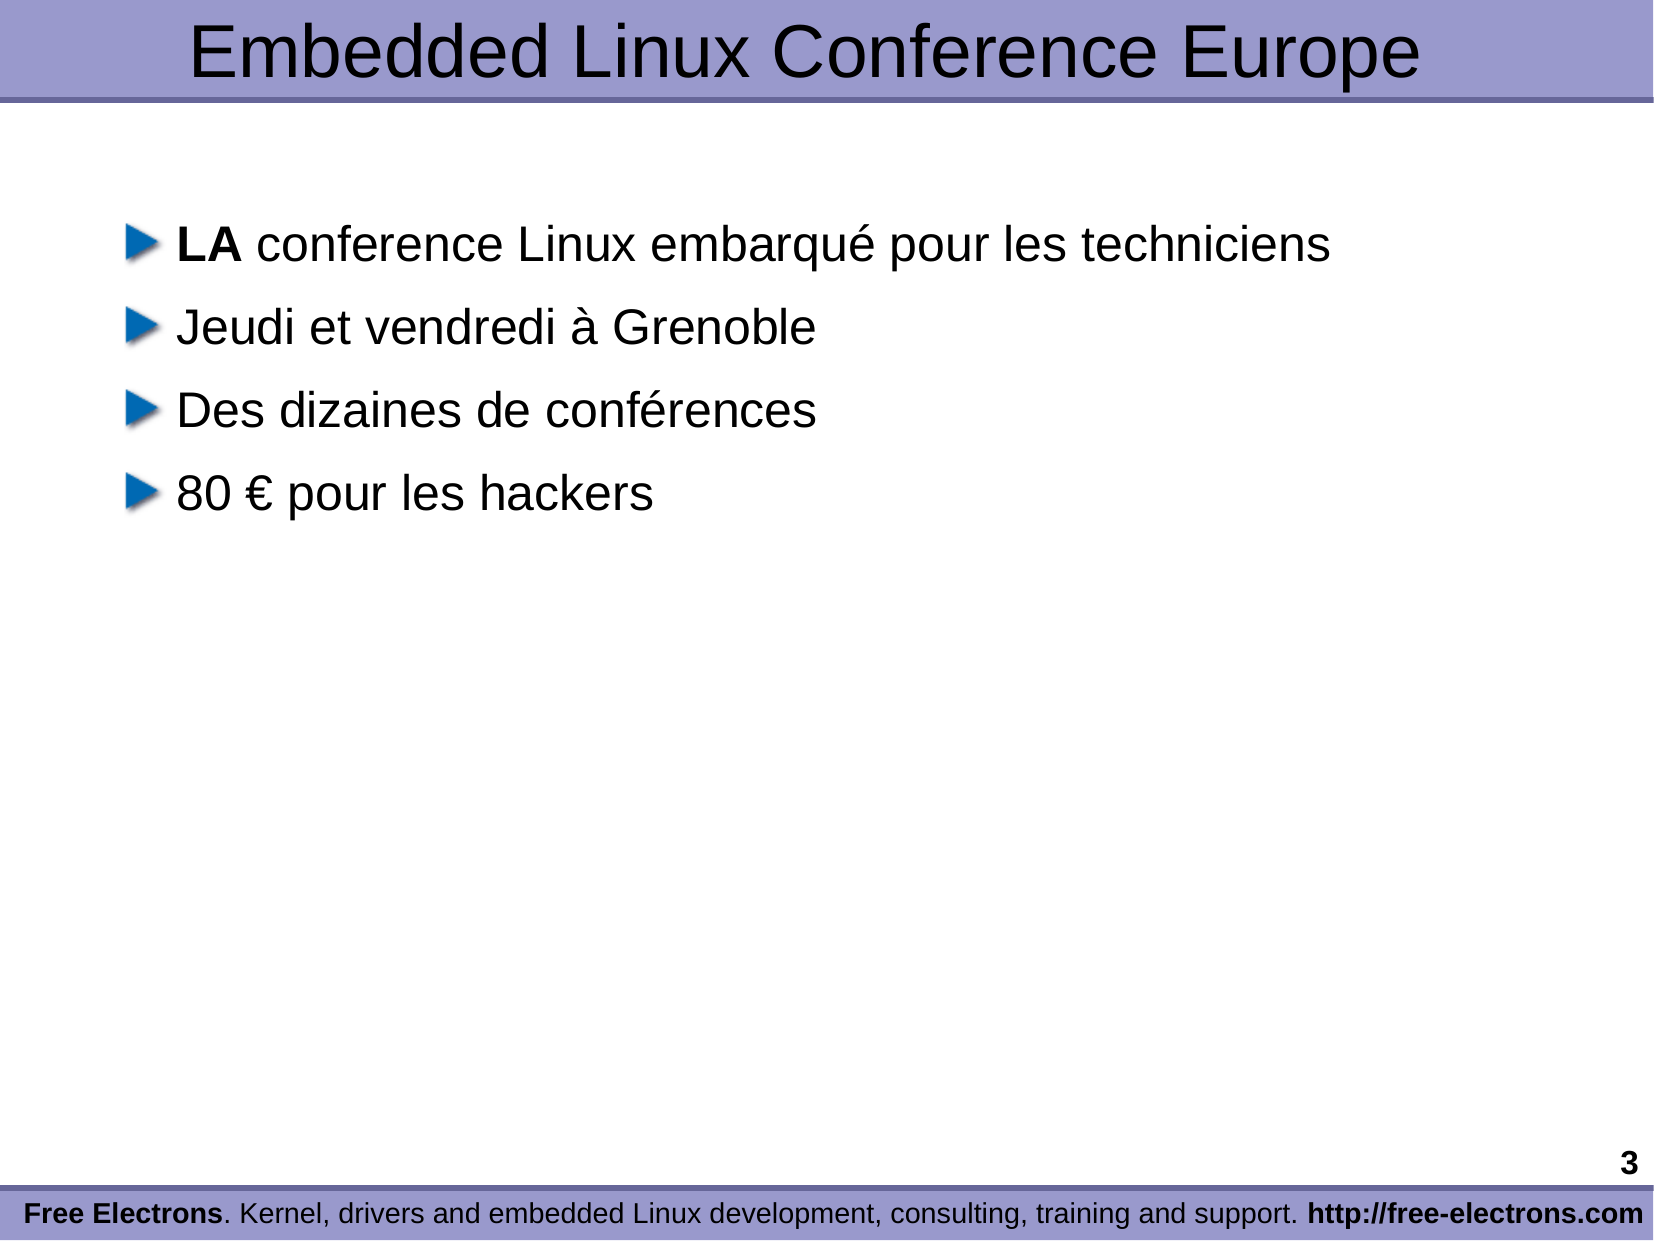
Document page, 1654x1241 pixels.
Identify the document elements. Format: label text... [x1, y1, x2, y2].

list LA conference Linux embarqué pour les techniciens Jeudi et vendredi à Grenoble Des dizaines de conférences 80 € pour les hackers [105, 216, 1518, 1066]
title Embedded Linux Conference Europe [60, 4, 1551, 98]
